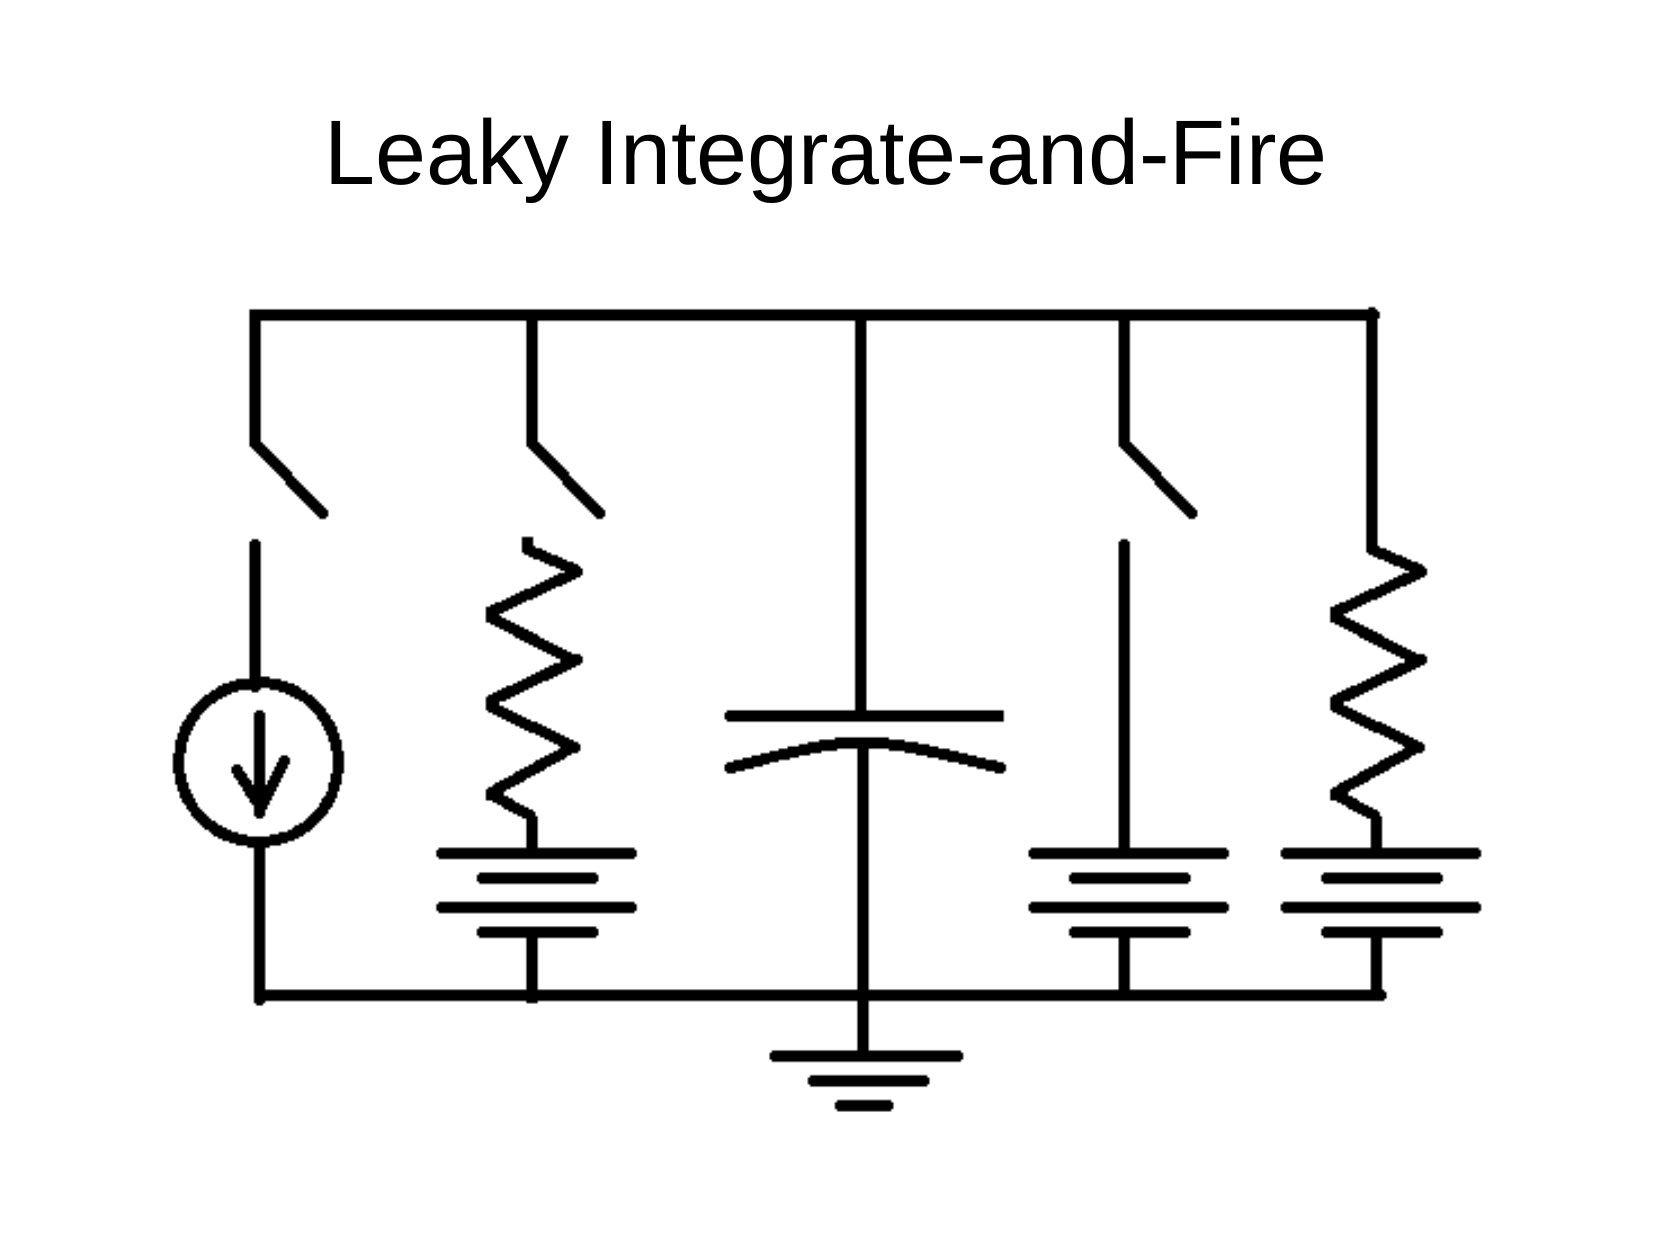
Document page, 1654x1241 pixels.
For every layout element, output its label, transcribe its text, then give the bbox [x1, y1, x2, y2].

title Leaky Integrate-and-Fire [82, 49, 1571, 257]
picture [151, 256, 1502, 1157]
